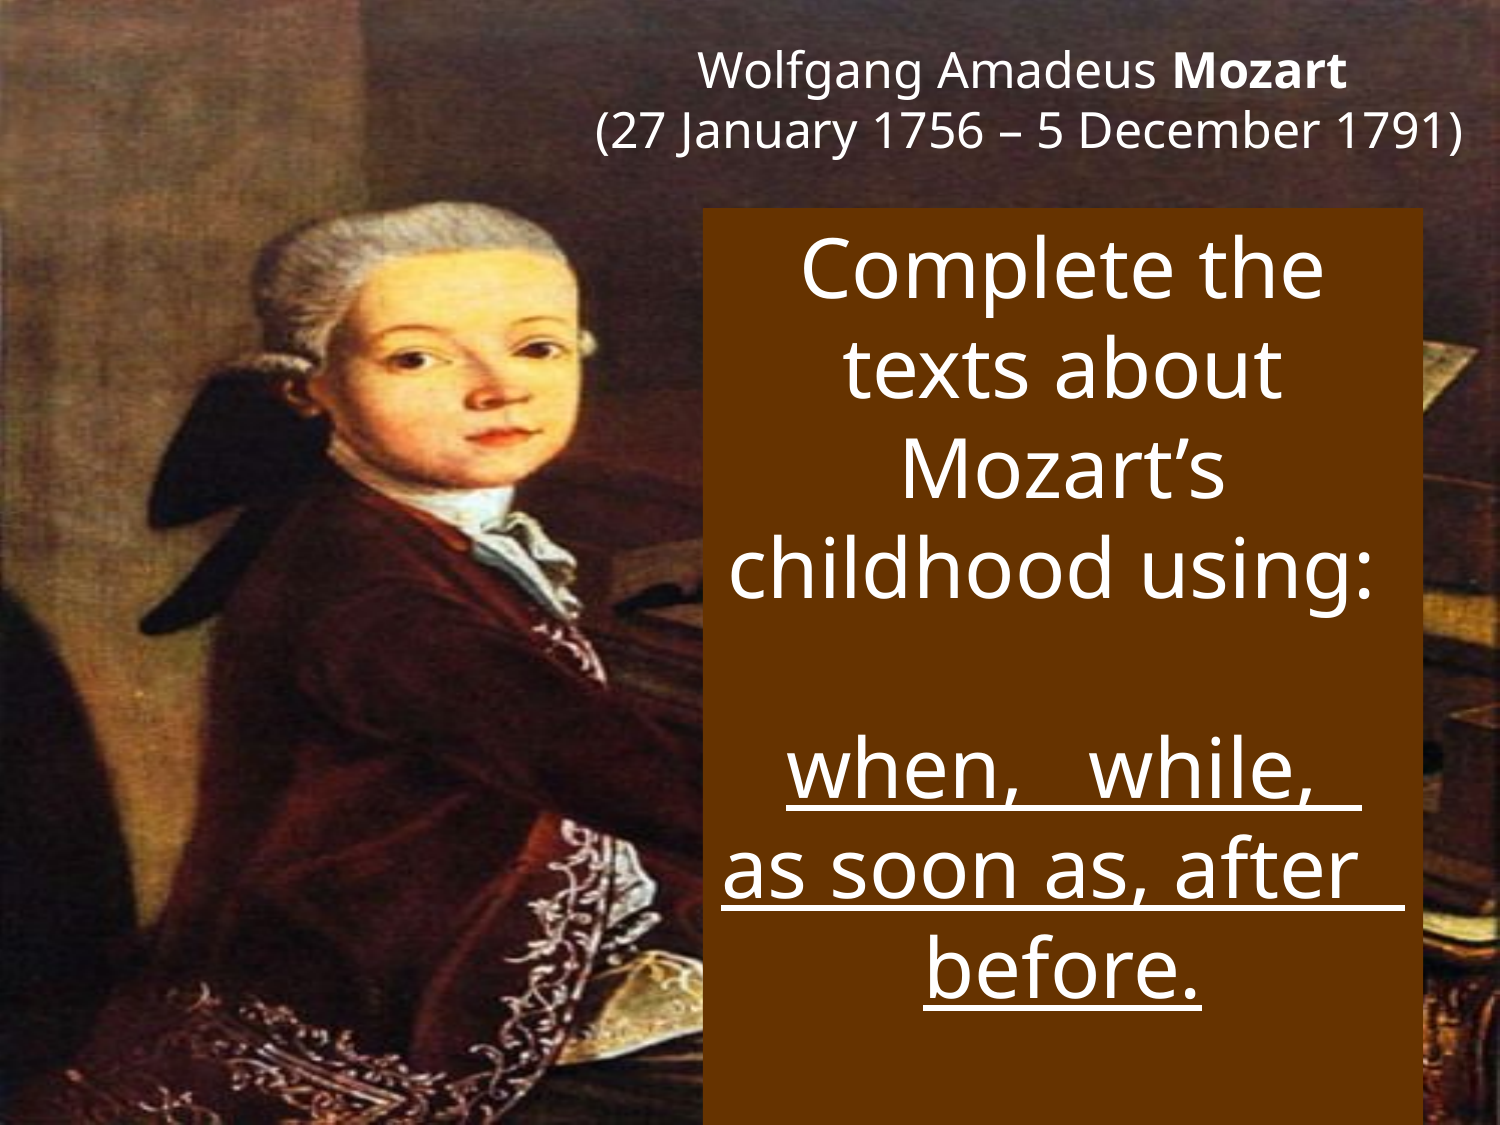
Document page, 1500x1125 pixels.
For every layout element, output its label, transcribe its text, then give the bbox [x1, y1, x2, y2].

text_box Wolfgang Amadeus Mozart (27 January 1756 – 5 December 1791) [580, 30, 1479, 166]
picture [0, 0, 1500, 1125]
text_box Complete the texts about Mozart’s childhood using: when, while, as soon as, after before. Sometimes more than one answer is possible. [702, 208, 1424, 1125]
